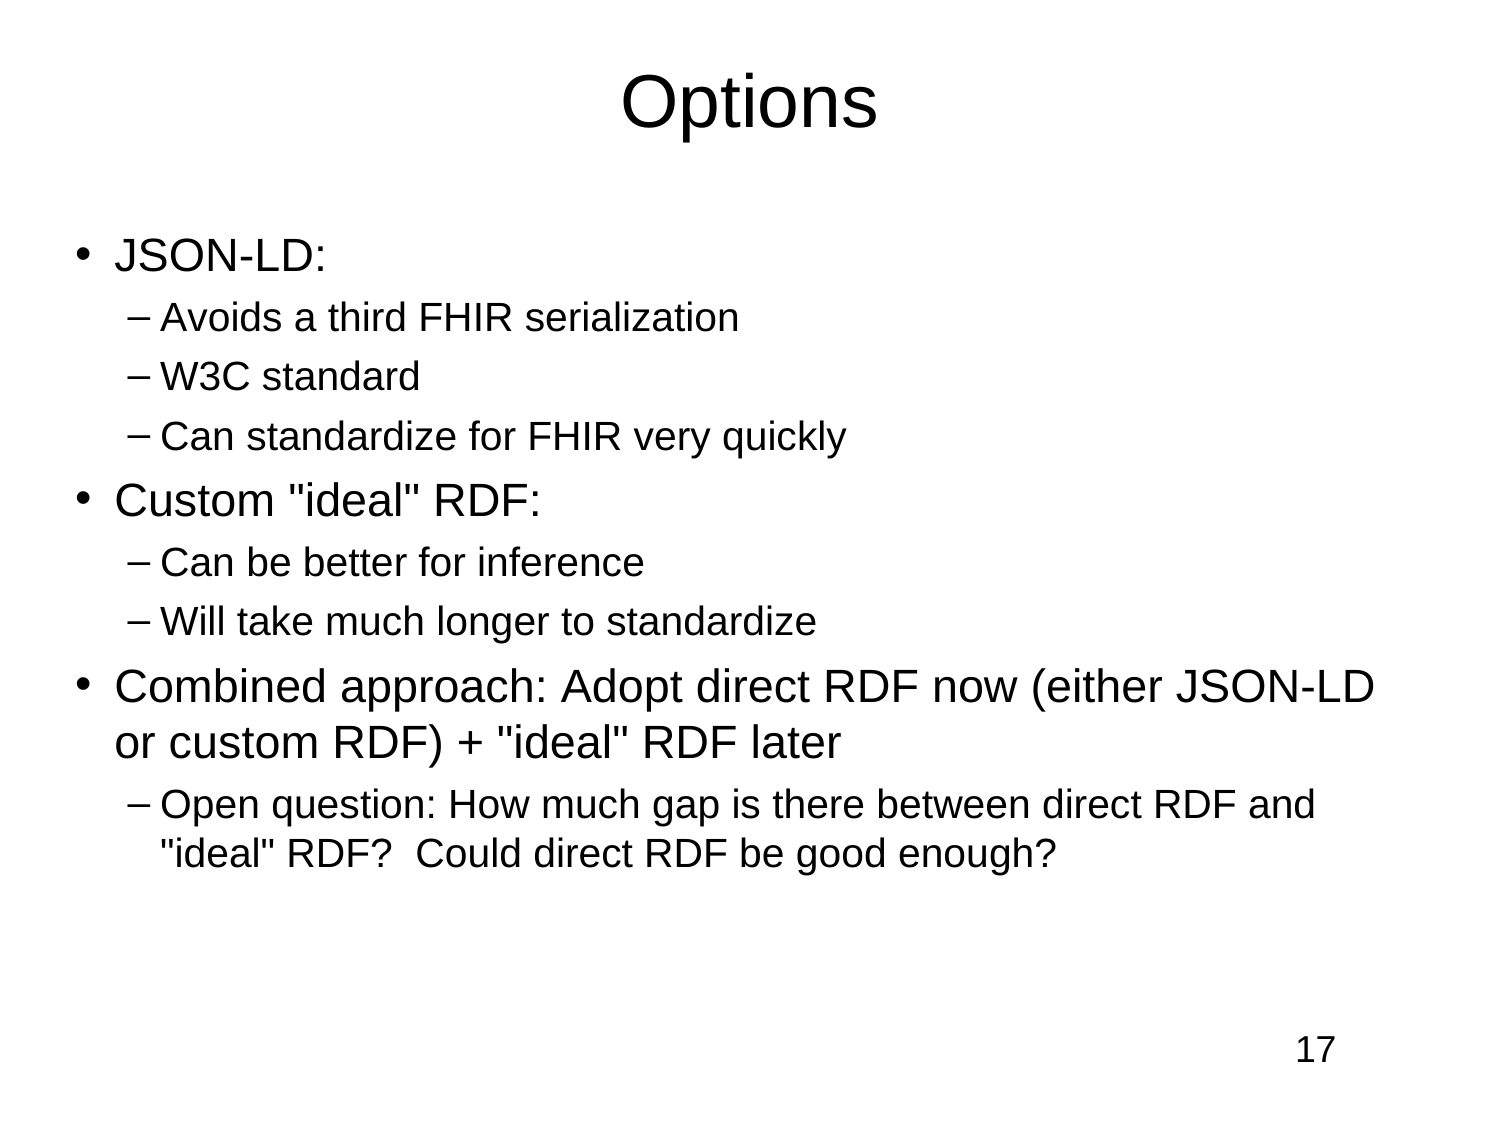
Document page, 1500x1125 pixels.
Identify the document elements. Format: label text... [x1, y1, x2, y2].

title Options [75, 3, 1425, 192]
list JSON-LD: Avoids a third FHIR serialization W3C standard Can standardize for FHIR very quickly Custom "ideal" RDF: Can be better for inference Will take much longer to standardize Combined approach: Adopt direct RDF now (either JSON-LD or custom RDF) + "ideal" RDF later Open question: How much gap is there between direct RDF and "ideal" RDF? Could direct RDF be good enough? [75, 224, 1426, 878]
